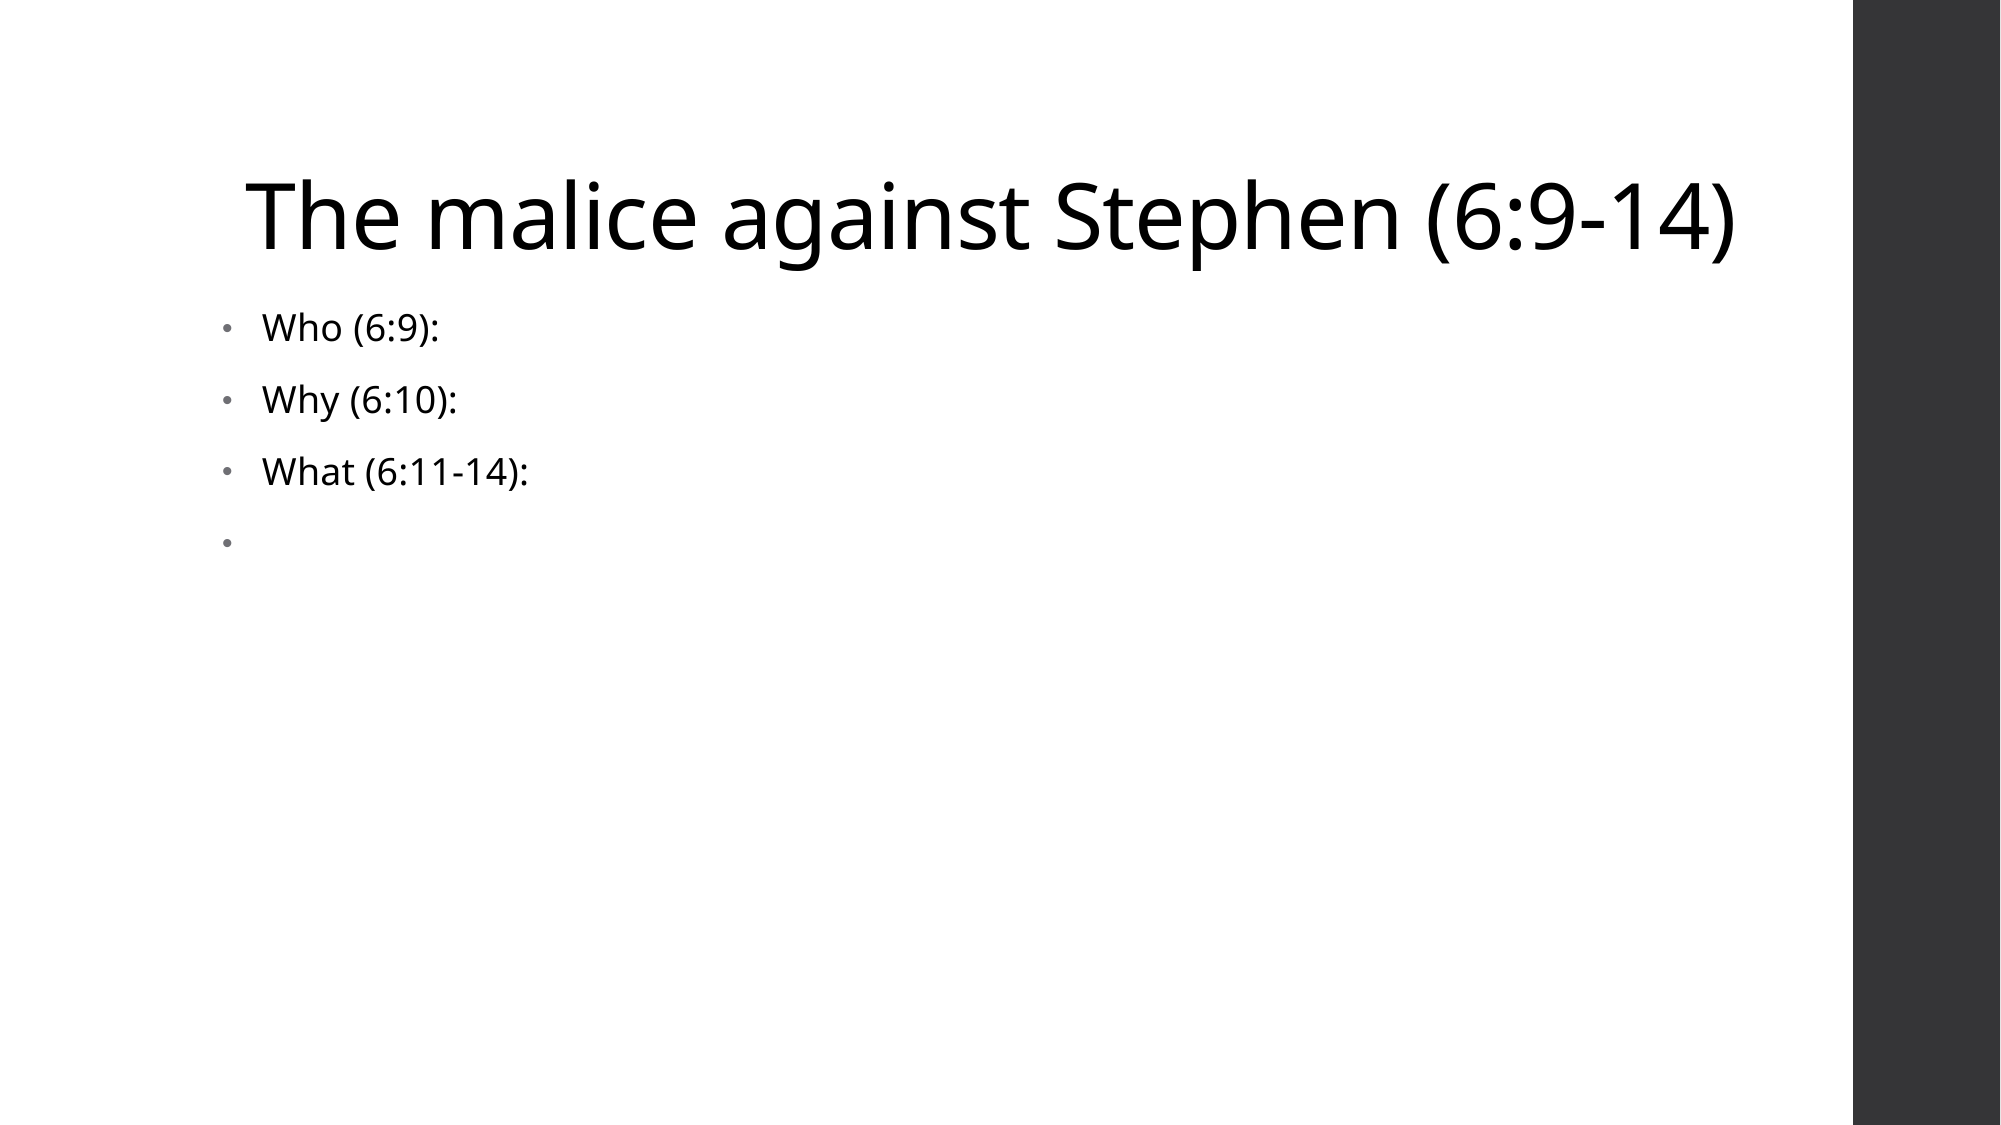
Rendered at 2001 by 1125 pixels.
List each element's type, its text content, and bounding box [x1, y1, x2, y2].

list Who (6:9): Why (6:10): What (6:11-14): [206, 299, 1617, 1014]
title The malice against Stephen (6:9-14) [206, 60, 1797, 278]
